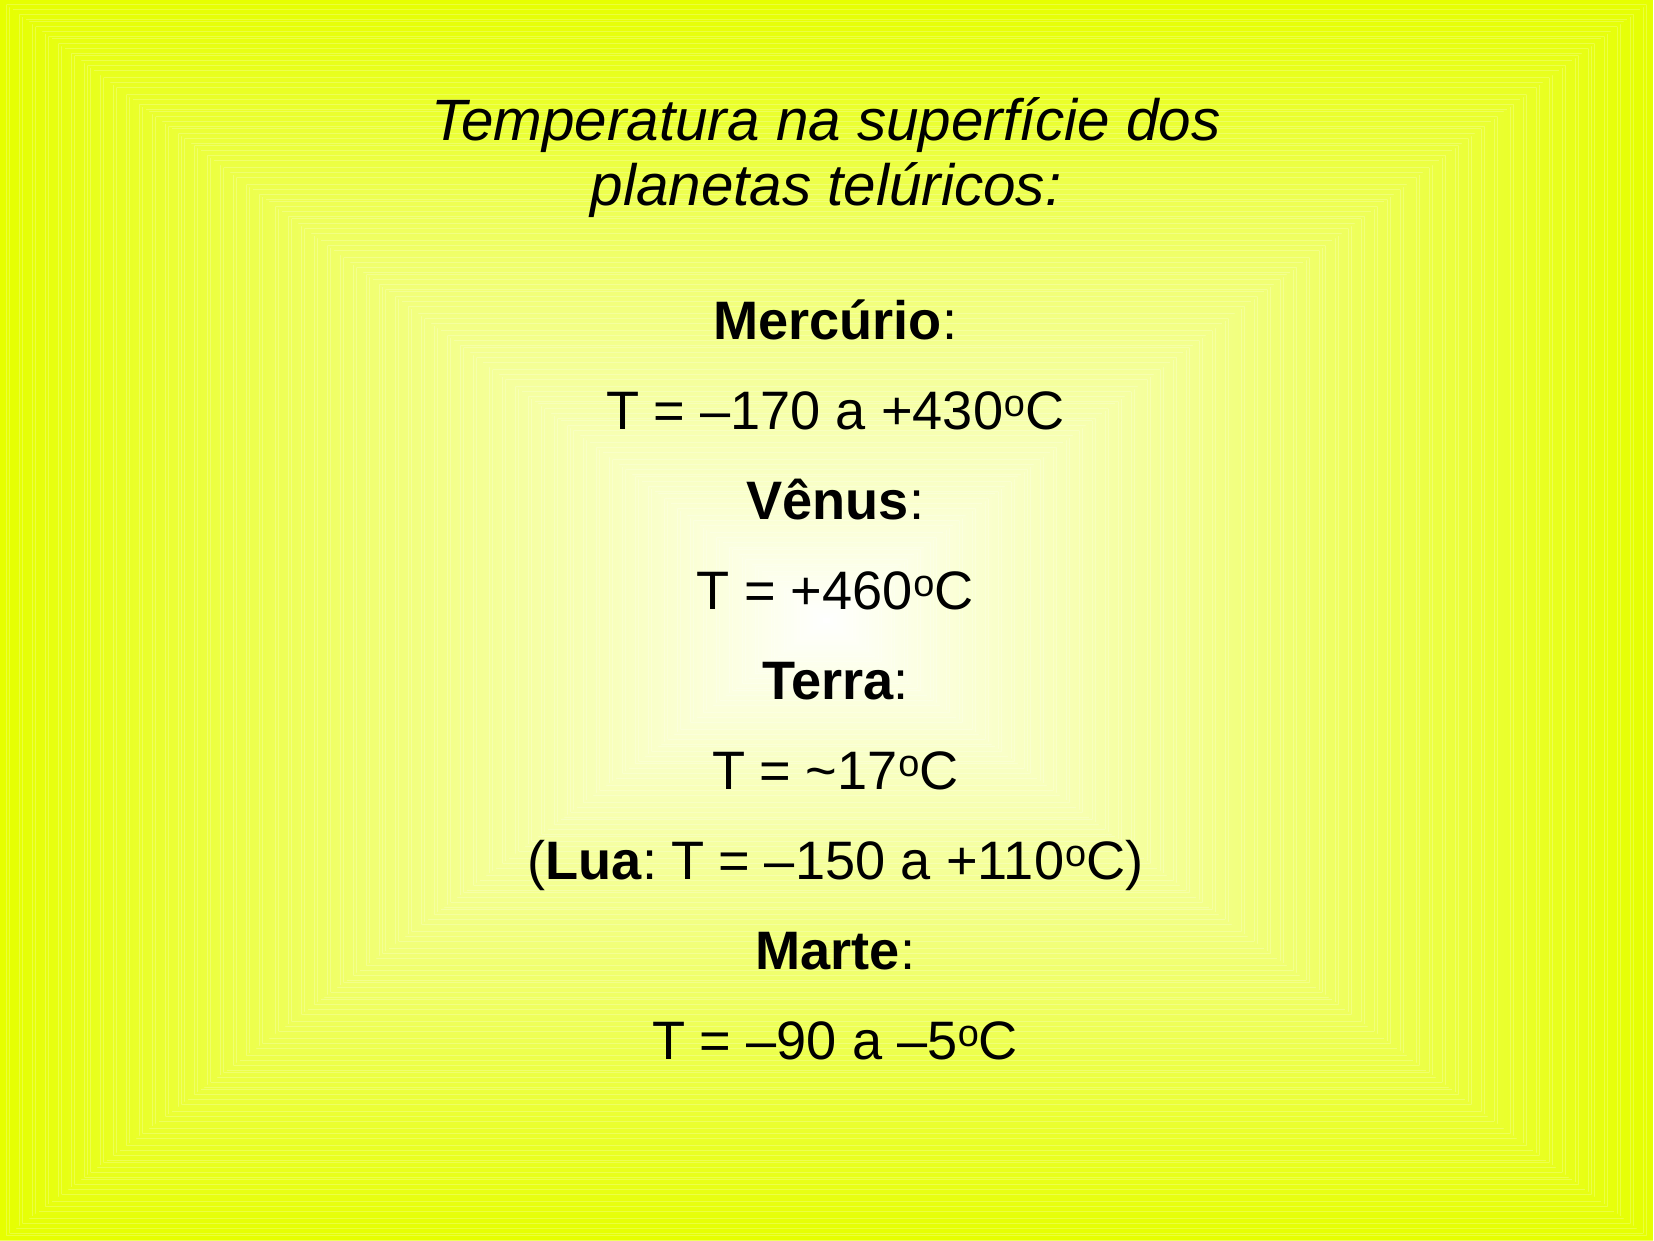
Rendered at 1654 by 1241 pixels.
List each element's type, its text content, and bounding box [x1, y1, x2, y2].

title Temperatura na superfície dos planetas telúricos: [82, 49, 1571, 257]
list Mercúrio: T = –170 a +430oC Vênus: T = +460oC Terra: T = ~17oC (Lua: T = –150 a +110oC) Marte: T = –90 a –5oC [82, 290, 1571, 1149]
